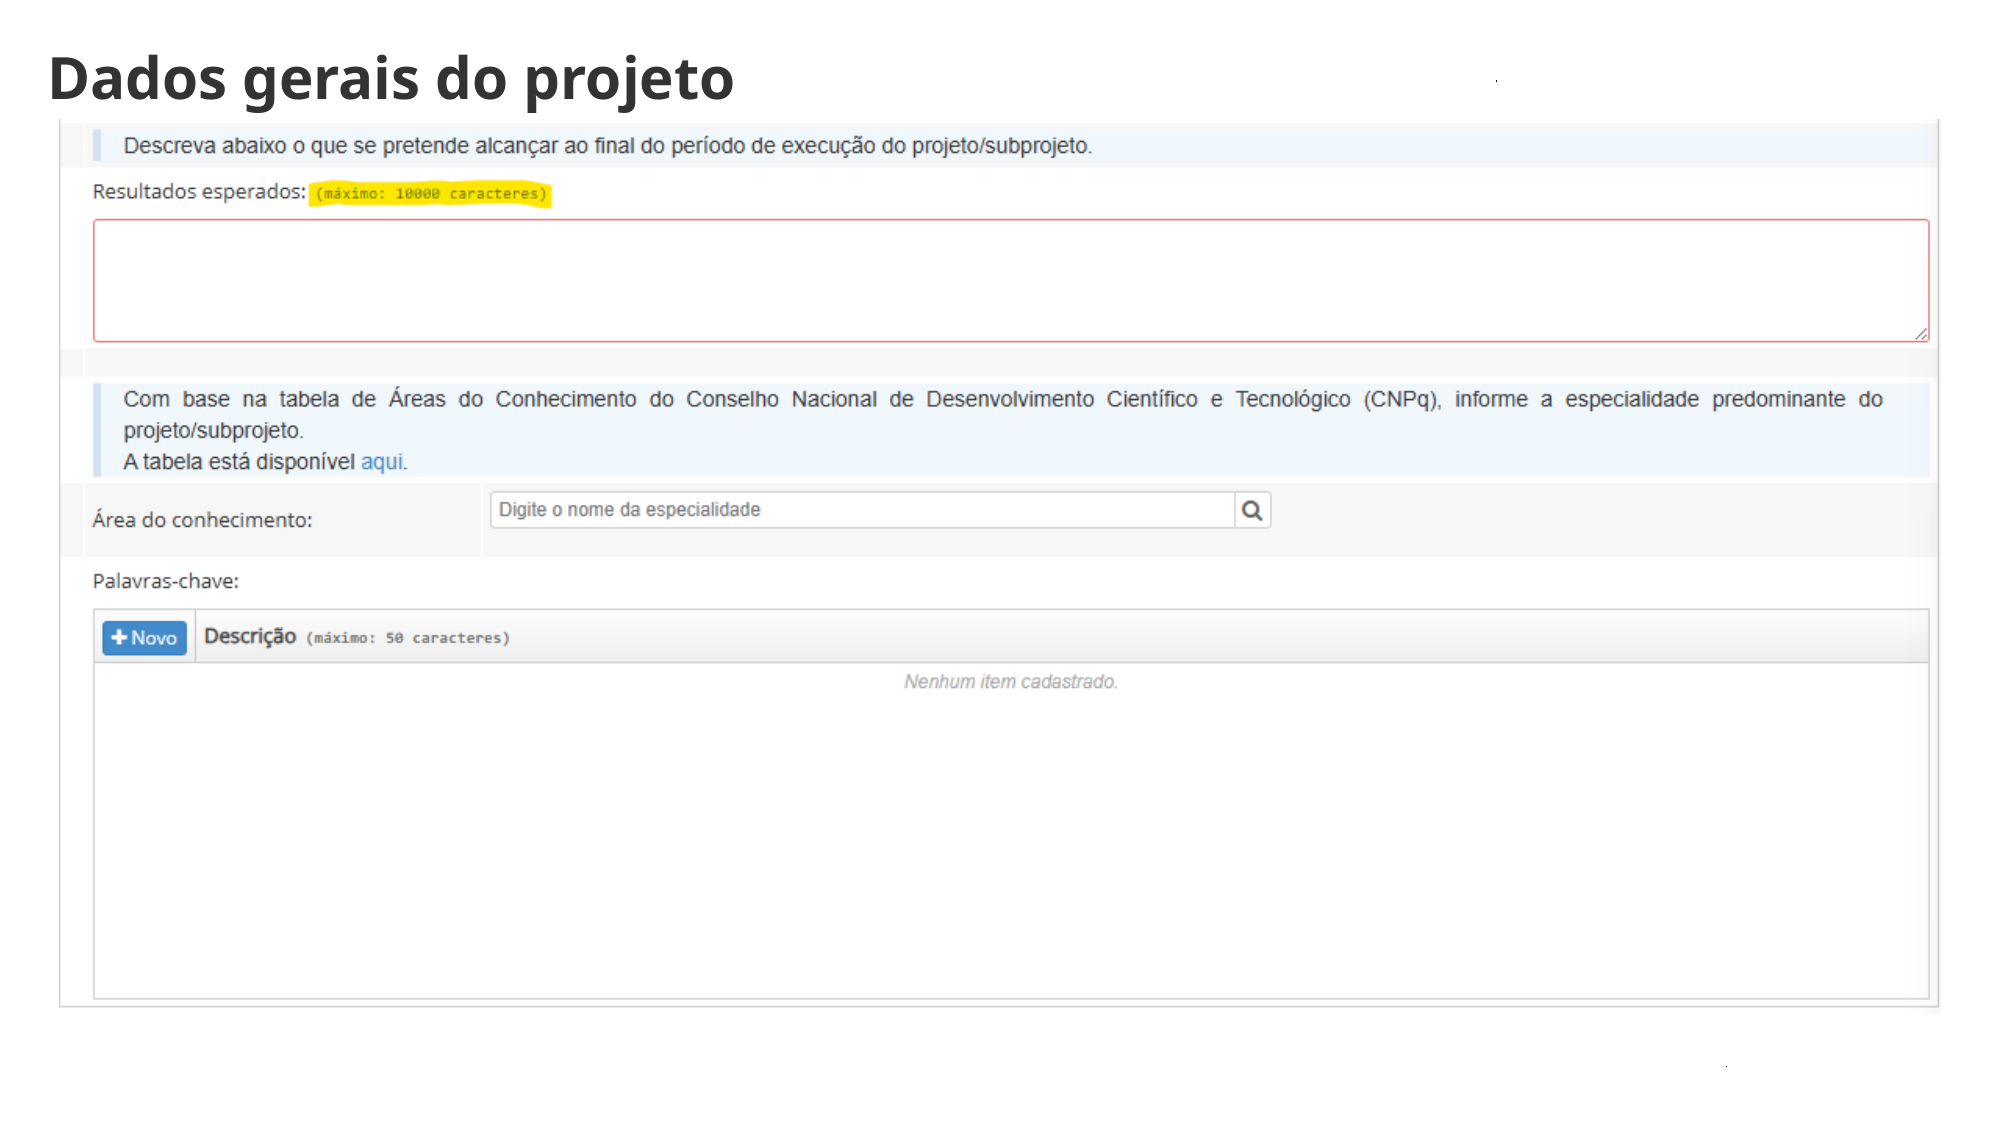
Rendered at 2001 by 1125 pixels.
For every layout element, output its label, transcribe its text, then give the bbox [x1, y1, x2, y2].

picture [59, 119, 1941, 1014]
title Dados gerais do projeto [32, 29, 1982, 120]
